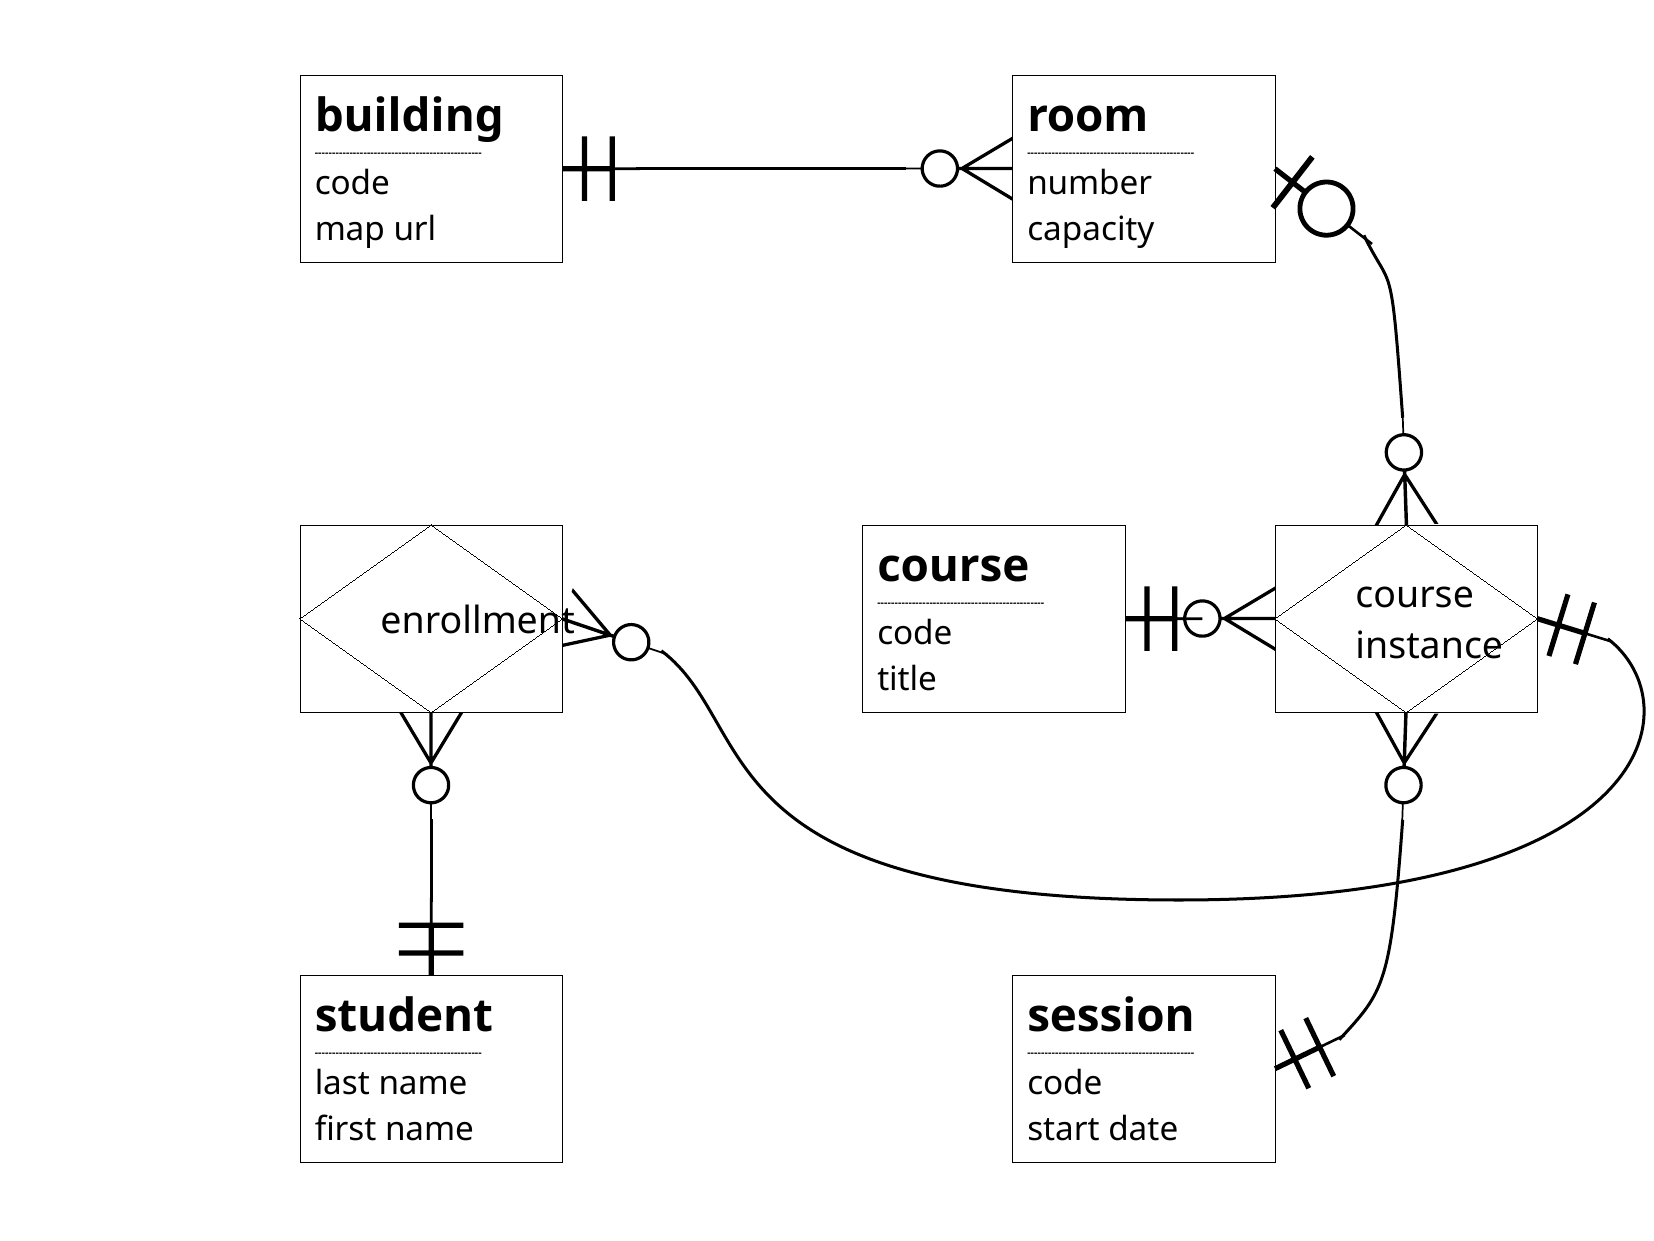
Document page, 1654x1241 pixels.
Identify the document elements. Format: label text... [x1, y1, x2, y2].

text_box [1408, 525, 1538, 618]
text_box room ------------------------------------------------ number capacity [1012, 75, 1276, 263]
text_box [1407, 620, 1538, 713]
text_box [1275, 525, 1404, 617]
text_box enrollment [299, 524, 563, 712]
text_box [433, 620, 563, 713]
text_box [433, 525, 563, 618]
text_box [300, 525, 429, 617]
text_box course instance [1274, 524, 1538, 713]
text_box [300, 620, 429, 713]
text_box [1275, 620, 1405, 713]
text_box session ------------------------------------------------ code start date [1012, 975, 1276, 1163]
text_box student ------------------------------------------------ last name first name [300, 975, 563, 1163]
text_box building ------------------------------------------------ code map url [300, 75, 563, 263]
text_box course ------------------------------------------------ code title [862, 525, 1126, 713]
